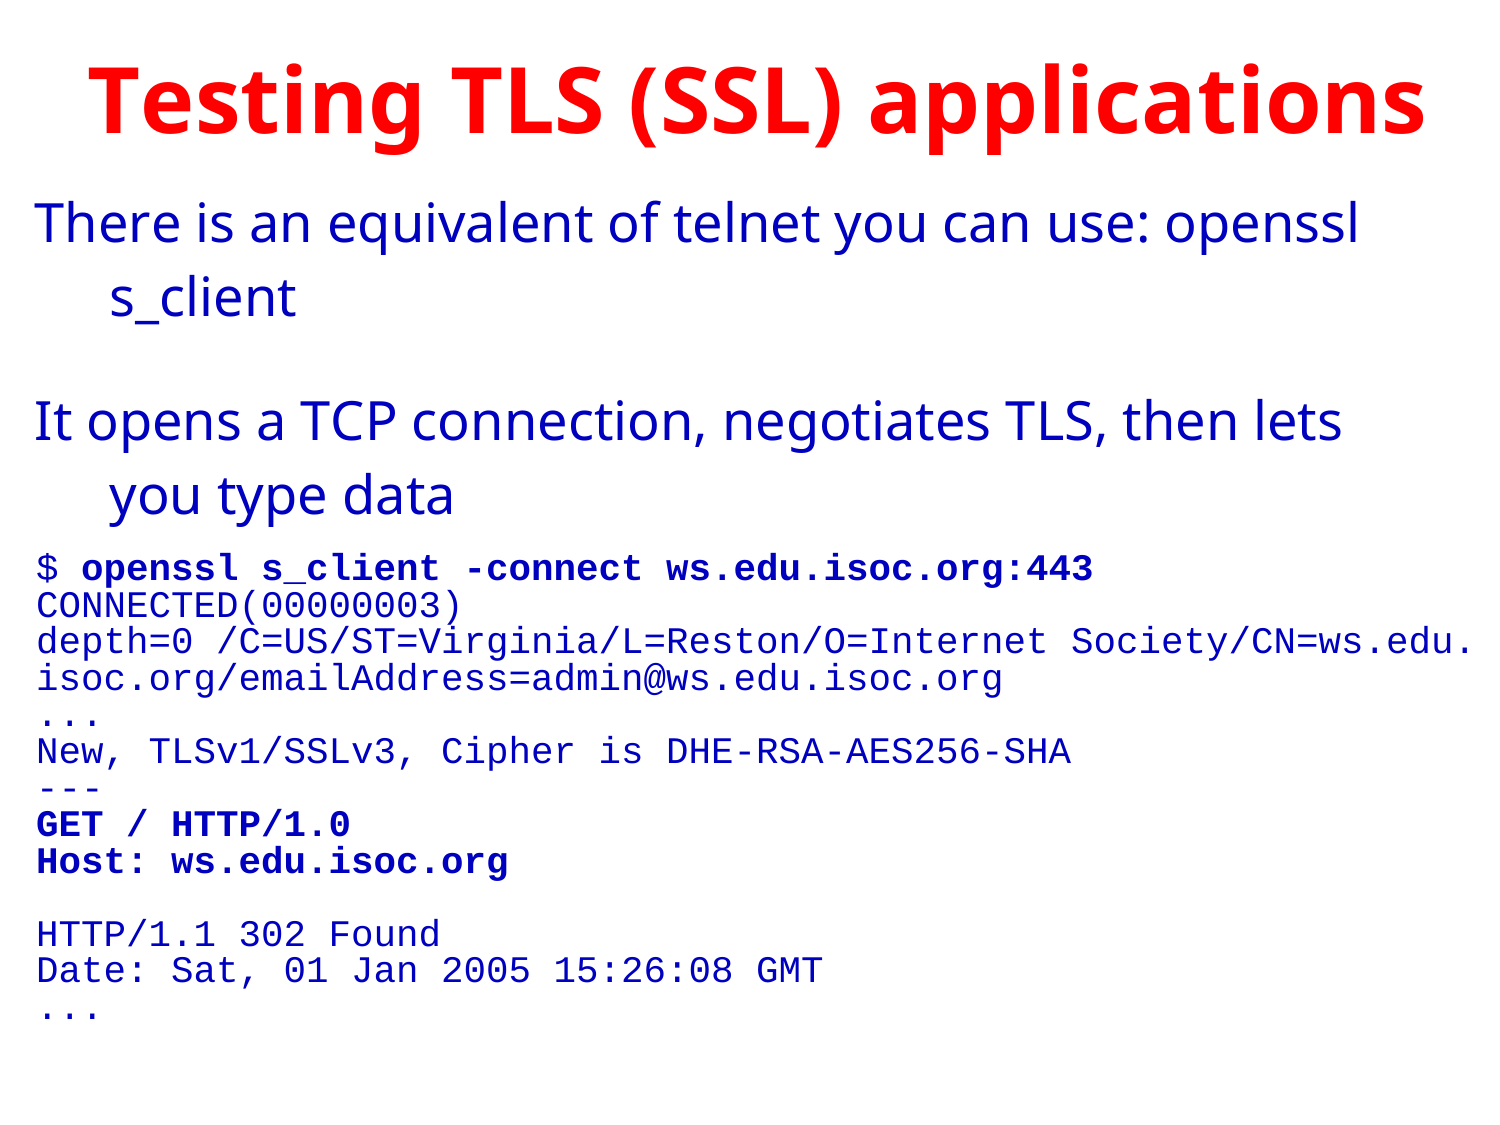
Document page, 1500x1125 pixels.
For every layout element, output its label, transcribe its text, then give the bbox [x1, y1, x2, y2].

text_box $ openssl s_client -connect ws.edu.isoc.org:443 CONNECTED(00000003) depth=0 /C=US/ST=Virginia/L=Reston/O=Internet Society/CN=ws.edu. isoc.org/emailAddress=admin@ws.edu.isoc.org ... New, TLSv1/SSLv3, Cipher is DHE-RSA-AES256-SHA --- GET / HTTP/1.0 Host: ws.edu.isoc.org HTTP/1.1 302 Found Date: Sat, 01 Jan 2005 15:26:08 GMT ... [36, 551, 1477, 1027]
list There is an equivalent of telnet you can use: openssl s_client It opens a TCP connection, negotiates TLS, then lets you type data [34, 184, 1435, 498]
title Testing TLS (SSL) applications [76, 35, 1440, 149]
